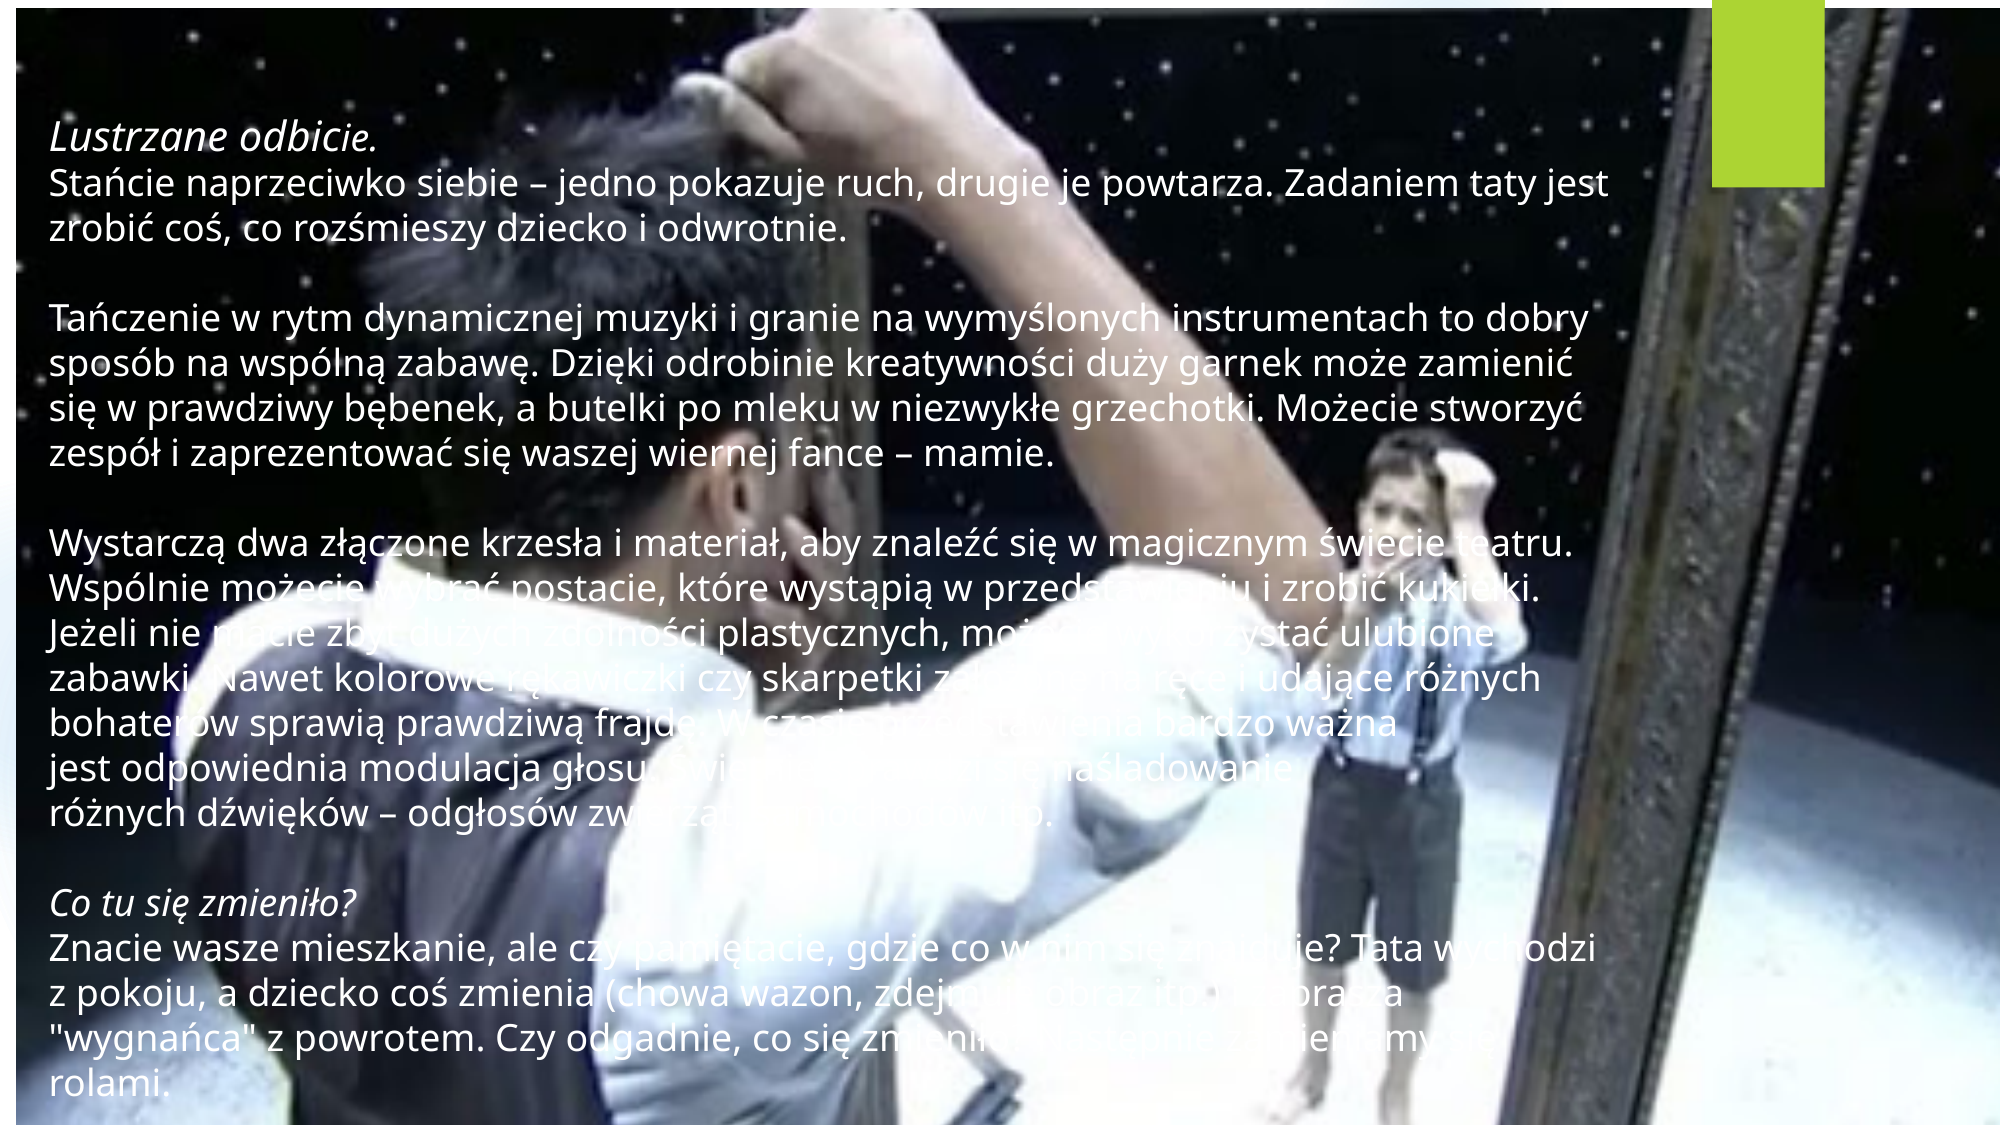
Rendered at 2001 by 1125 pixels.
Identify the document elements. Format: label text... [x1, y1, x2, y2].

text_box [1712, 0, 1825, 188]
picture [214, 131, 223, 138]
picture [0, 0, 2000, 1125]
picture [165, 131, 176, 141]
picture [244, 131, 256, 141]
picture [293, 131, 304, 141]
picture [190, 131, 201, 141]
picture [268, 131, 279, 141]
picture [356, 133, 364, 140]
text_box Lustrzane odbicie. Stańcie naprzeciwko siebie – jedno pokazuje ruch, drugie je powtarza. Zadaniem taty jest zrobić coś, co rozśmieszy dziecko i odwrotnie. Tańczenie w rytm dynamicznej muzyki i granie na wymyślonych instrumentach to dobry sposób na wspólną zabawę. Dzięki odrobinie kreatywności duży garnek może zamienić się w prawdziwy bębenek, a butelki po mleku w niezwykłe grzechotki. Możecie stworzyć zespół i zaprezentować się waszej wiernej fance – mamie. Wystarczą dwa złączone krzesła i materiał, aby znaleźć się w magicznym świecie teatru. Wspólnie możecie wybrać postacie, które wystąpią w przedstawieniu i zrobić kukiełki. Jeżeli nie macie zbyt dużych zdolności plastycznych, możecie wykorzystać ulubione zabawki. Nawet kolorowe rękawiczki czy skarpetki założone na ręce i udające różnych bohaterów sprawią prawdziwą frajdę. W czasie przedstawienia bardzo ważna jest odpowiednia modulacja głosu. Świetnie sprawdzi się naśladowanie różnych dźwięków – odgłosów zwierząt, samochodów itp. Co tu się zmieniło? Znacie wasze mieszkanie, ale czy pamiętacie, gdzie co w nim się znajduje? Tata wychodzi z pokoju, a dziecko coś zmienia (chowa wazon, zdejmuje obraz itp.) i zaprasza "wygnańca" z powrotem. Czy odgadnie, co się zmieniło? Następnie zamieniamy się rolami. [33, 141, 1627, 1125]
